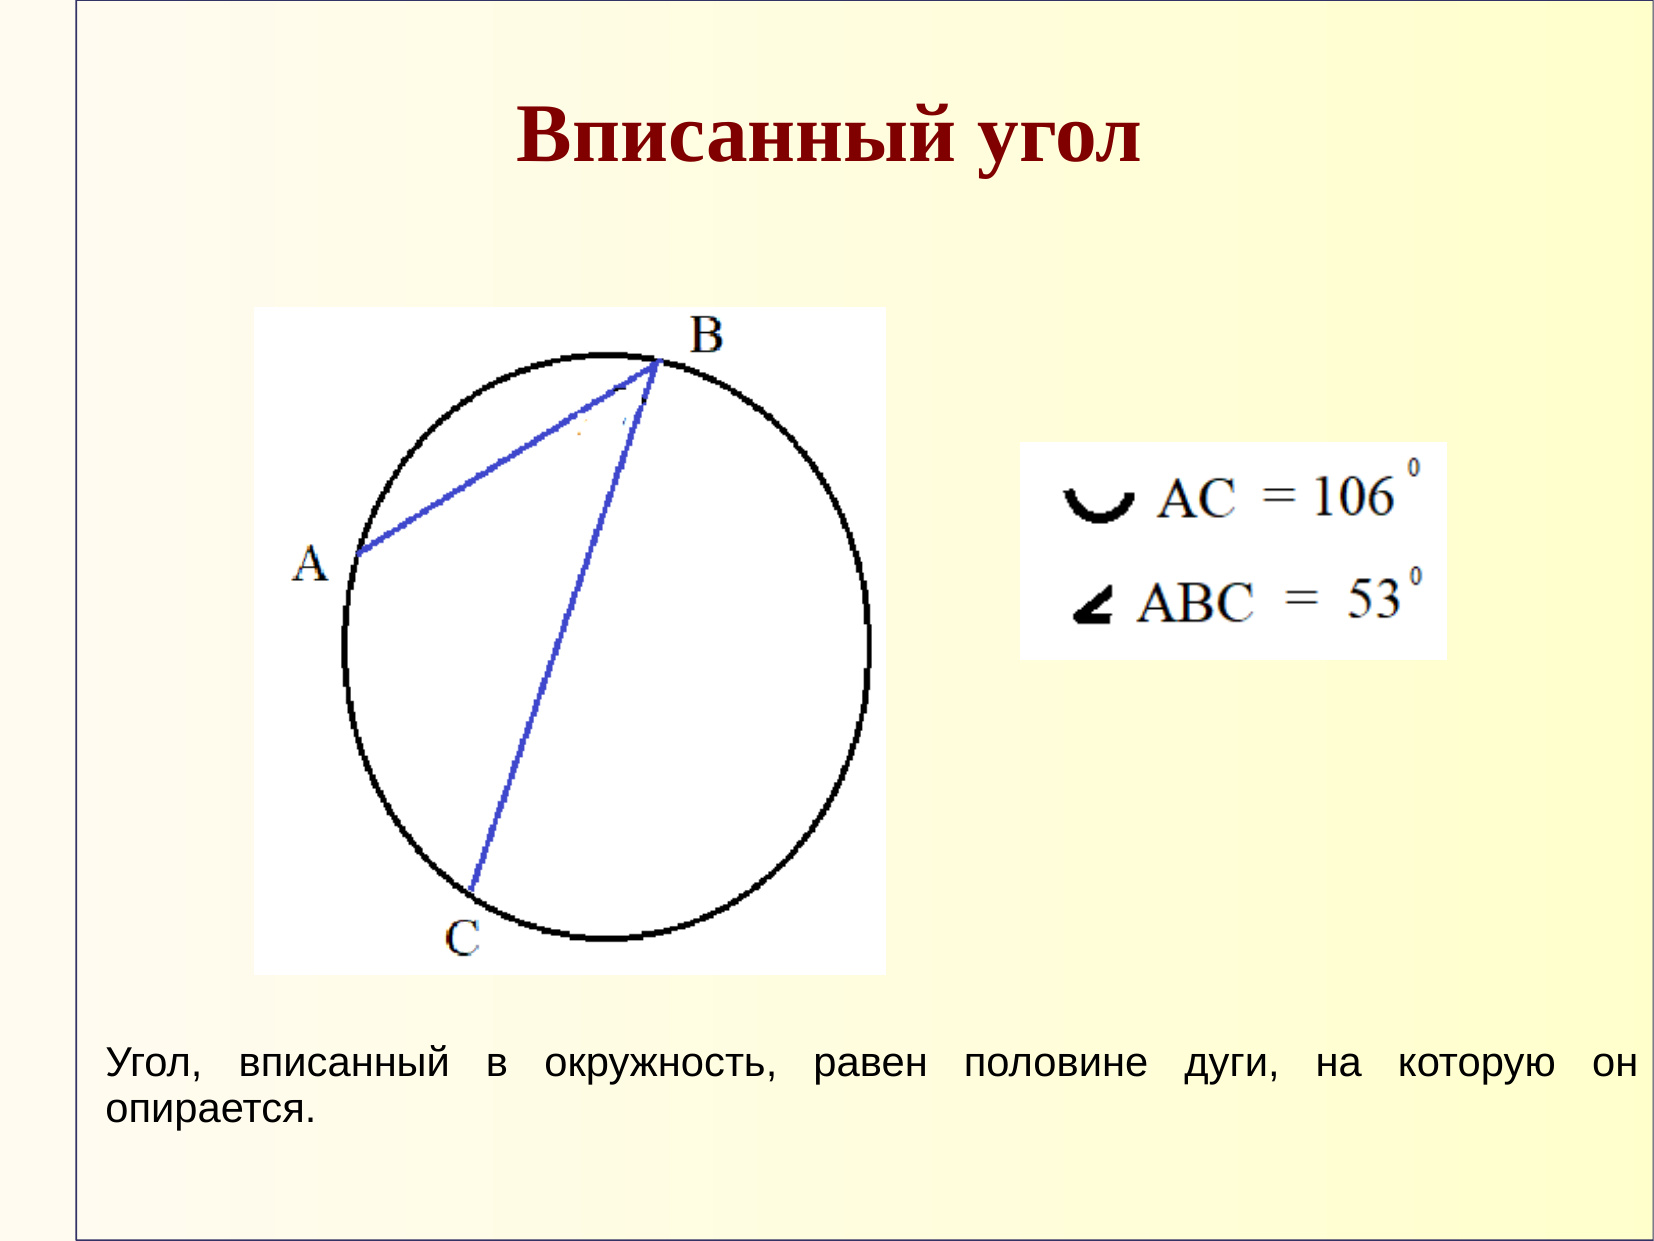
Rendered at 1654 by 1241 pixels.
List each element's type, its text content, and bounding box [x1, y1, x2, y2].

text_box Угол, вписанный в окружность, равен половине дуги, на которую он опирается. [90, 1030, 1654, 1093]
picture [1020, 442, 1447, 660]
picture [254, 307, 886, 975]
picture [0, 0, 75, 1241]
title Вписанный угол [124, 30, 1536, 237]
